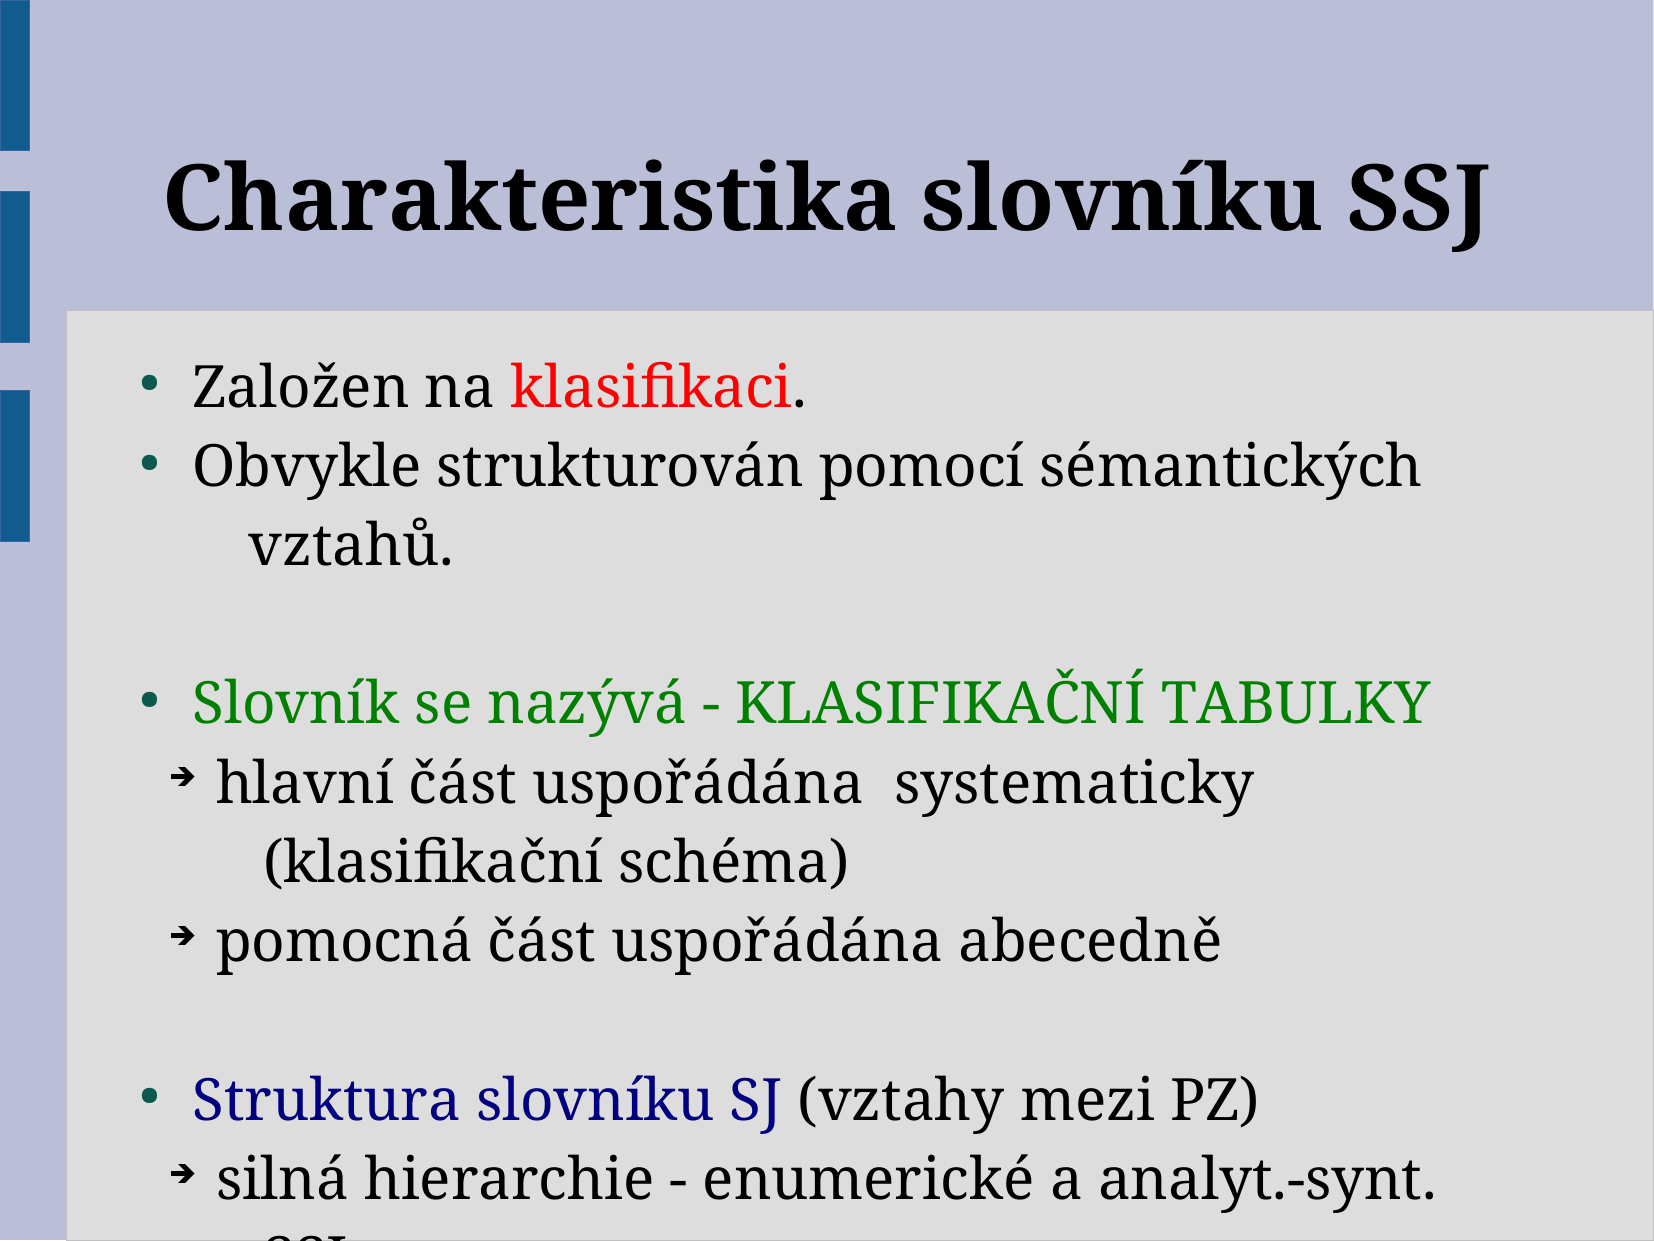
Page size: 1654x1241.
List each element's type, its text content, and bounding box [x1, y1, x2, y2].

list Založen na klasifikaci. Obvykle strukturován pomocí sémantických vztahů. Slovník se nazývá - KLASIFIKAČNÍ TABULKY hlavní část uspořádána systematicky (klasifikační schéma) pomocná část uspořádána abecedně Struktura slovníku SJ (vztahy mezi PZ) silná hierarchie - enumerické a analyt.-synt. SSJ částečná hierarchie - fasetové SSJ asociace (viz též) [121, 344, 1534, 1241]
title Charakteristika slovníku SSJ [121, 98, 1534, 291]
